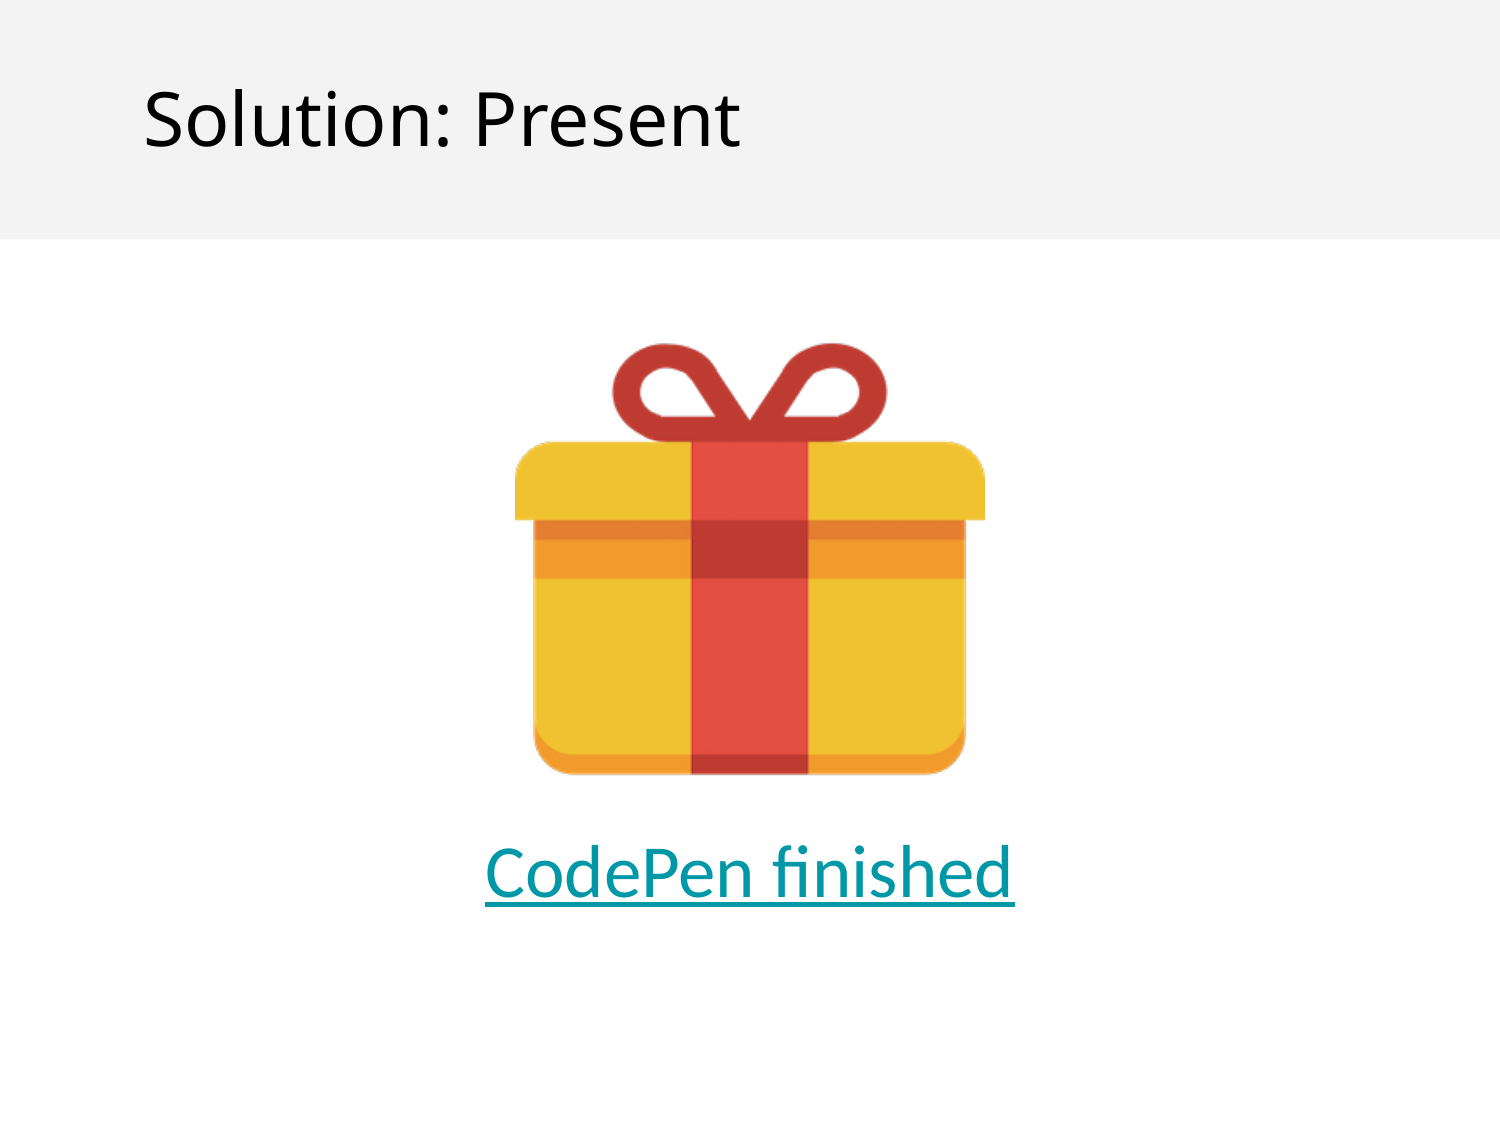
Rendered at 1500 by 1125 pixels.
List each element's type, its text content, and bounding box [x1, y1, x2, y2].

picture [515, 325, 985, 794]
title Solution: Present [128, 56, 1372, 183]
list CodePen finished [128, 794, 1372, 966]
